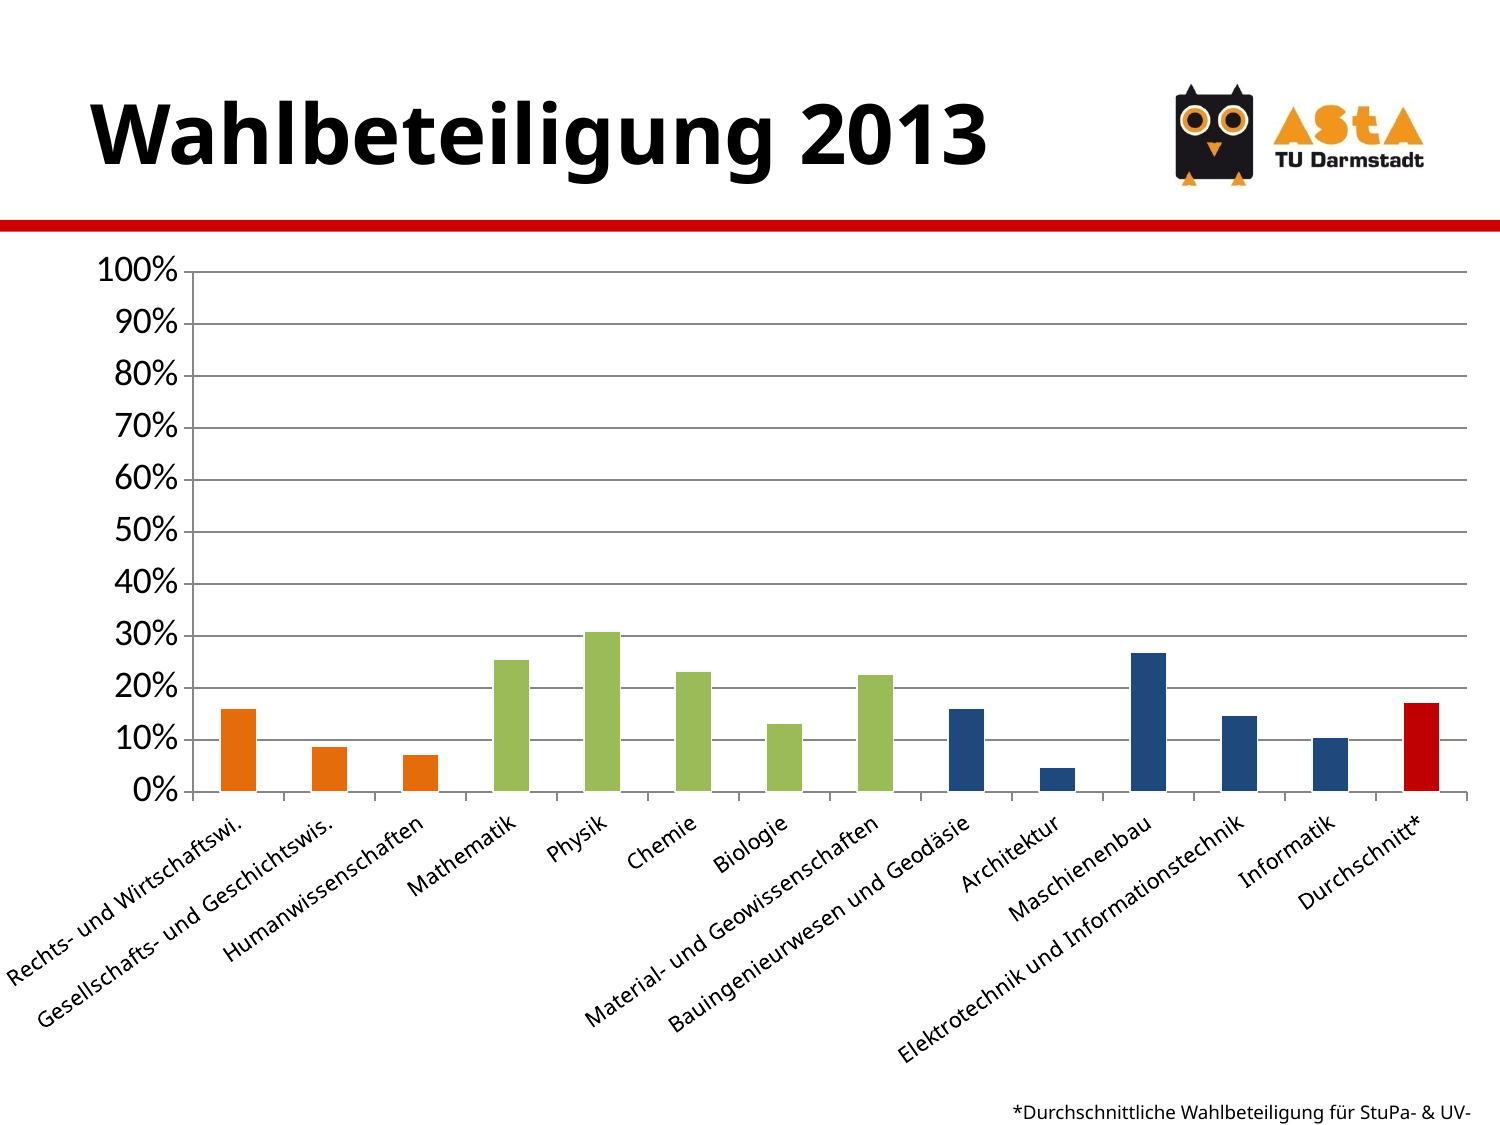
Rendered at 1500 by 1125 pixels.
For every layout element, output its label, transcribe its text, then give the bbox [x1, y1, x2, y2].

picture [1163, 78, 1434, 190]
text_box *Durchschnittliche Wahlbeteiligung für StuPa- & UV- Wahl [998, 1092, 1500, 1125]
title Wahlbeteiligung 2013 [75, 66, 1152, 197]
chart [0, 231, 1500, 1125]
